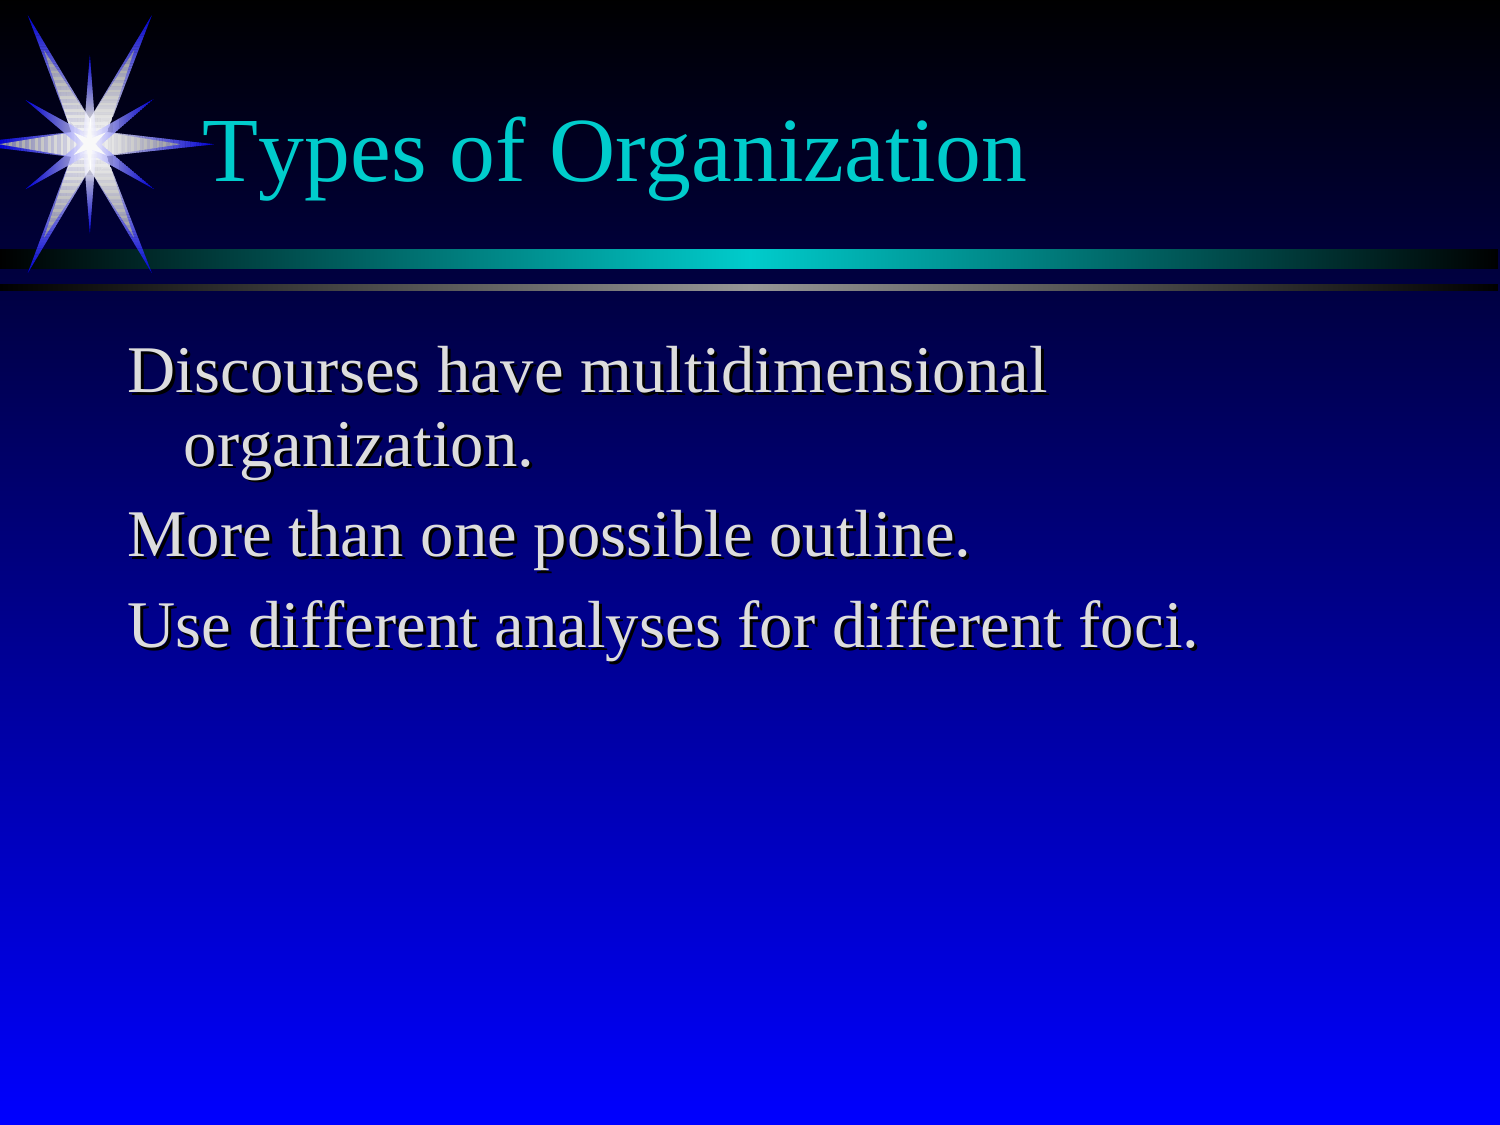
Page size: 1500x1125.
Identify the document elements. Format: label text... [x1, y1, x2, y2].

title Types of Organization [187, 56, 1463, 244]
list Discourses have multidimensional organization. More than one possible outline. Use different analyses for different foci. [112, 324, 1388, 1001]
